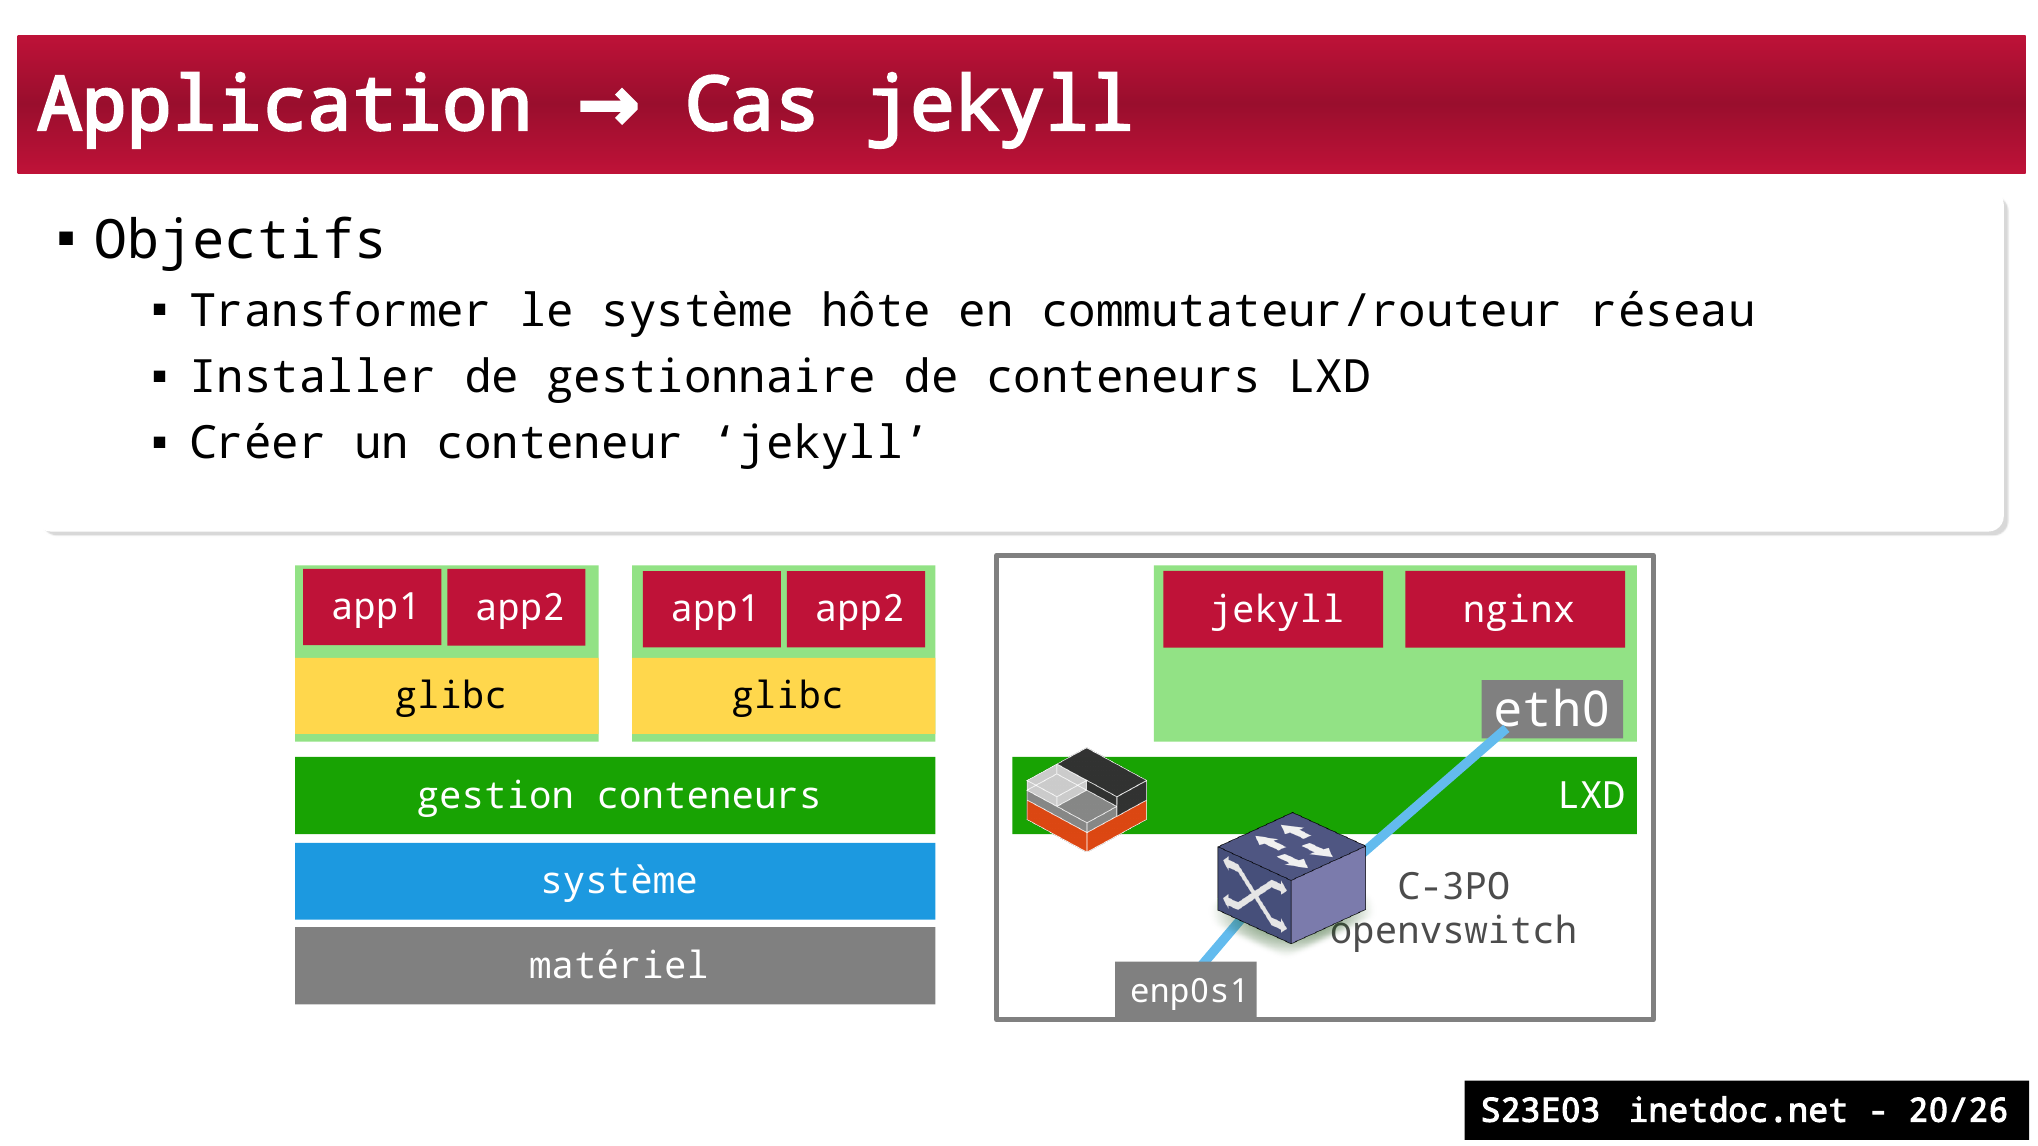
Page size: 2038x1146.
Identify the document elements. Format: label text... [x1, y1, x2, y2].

text_box app1 [642, 571, 781, 648]
text_box [295, 734, 599, 742]
text_box LXD [1392, 756, 1637, 835]
text_box LXD [1012, 756, 1026, 835]
text_box [632, 565, 936, 657]
text_box [295, 565, 599, 657]
text_box LXD [1147, 756, 1466, 835]
text_box glibc [295, 657, 599, 734]
text_box gestion conteneurs [295, 756, 936, 835]
text_box app2 [786, 571, 926, 648]
text_box glibc [632, 657, 936, 734]
text_box app2 [447, 568, 586, 646]
text_box nginx [1405, 570, 1626, 648]
text_box [1153, 565, 1637, 742]
text_box app1 [303, 568, 442, 646]
text_box Objectifs Transformer le système hôte en commutateur/routeur réseau Installer de gestionnaire de conteneurs LXD Créer un conteneur ‘jekyll’ [35, 188, 2004, 532]
text_box [632, 734, 936, 742]
text_box eth0 [1501, 703, 1515, 710]
text_box C-3PO openvswitch [1310, 853, 1638, 1001]
picture [1026, 747, 1147, 852]
text_box S23E03 inetdoc.net - <numéro>/26 [1464, 1080, 2030, 1140]
text_box enp0s1 [1115, 961, 1257, 1020]
picture [1205, 812, 1380, 962]
text_box jekyll [1163, 570, 1384, 648]
text_box système [295, 842, 936, 920]
text_box Application → Cas jekyll [17, 35, 2026, 174]
text_box matériel [295, 927, 936, 1005]
text_box eth0 [1481, 680, 1624, 739]
